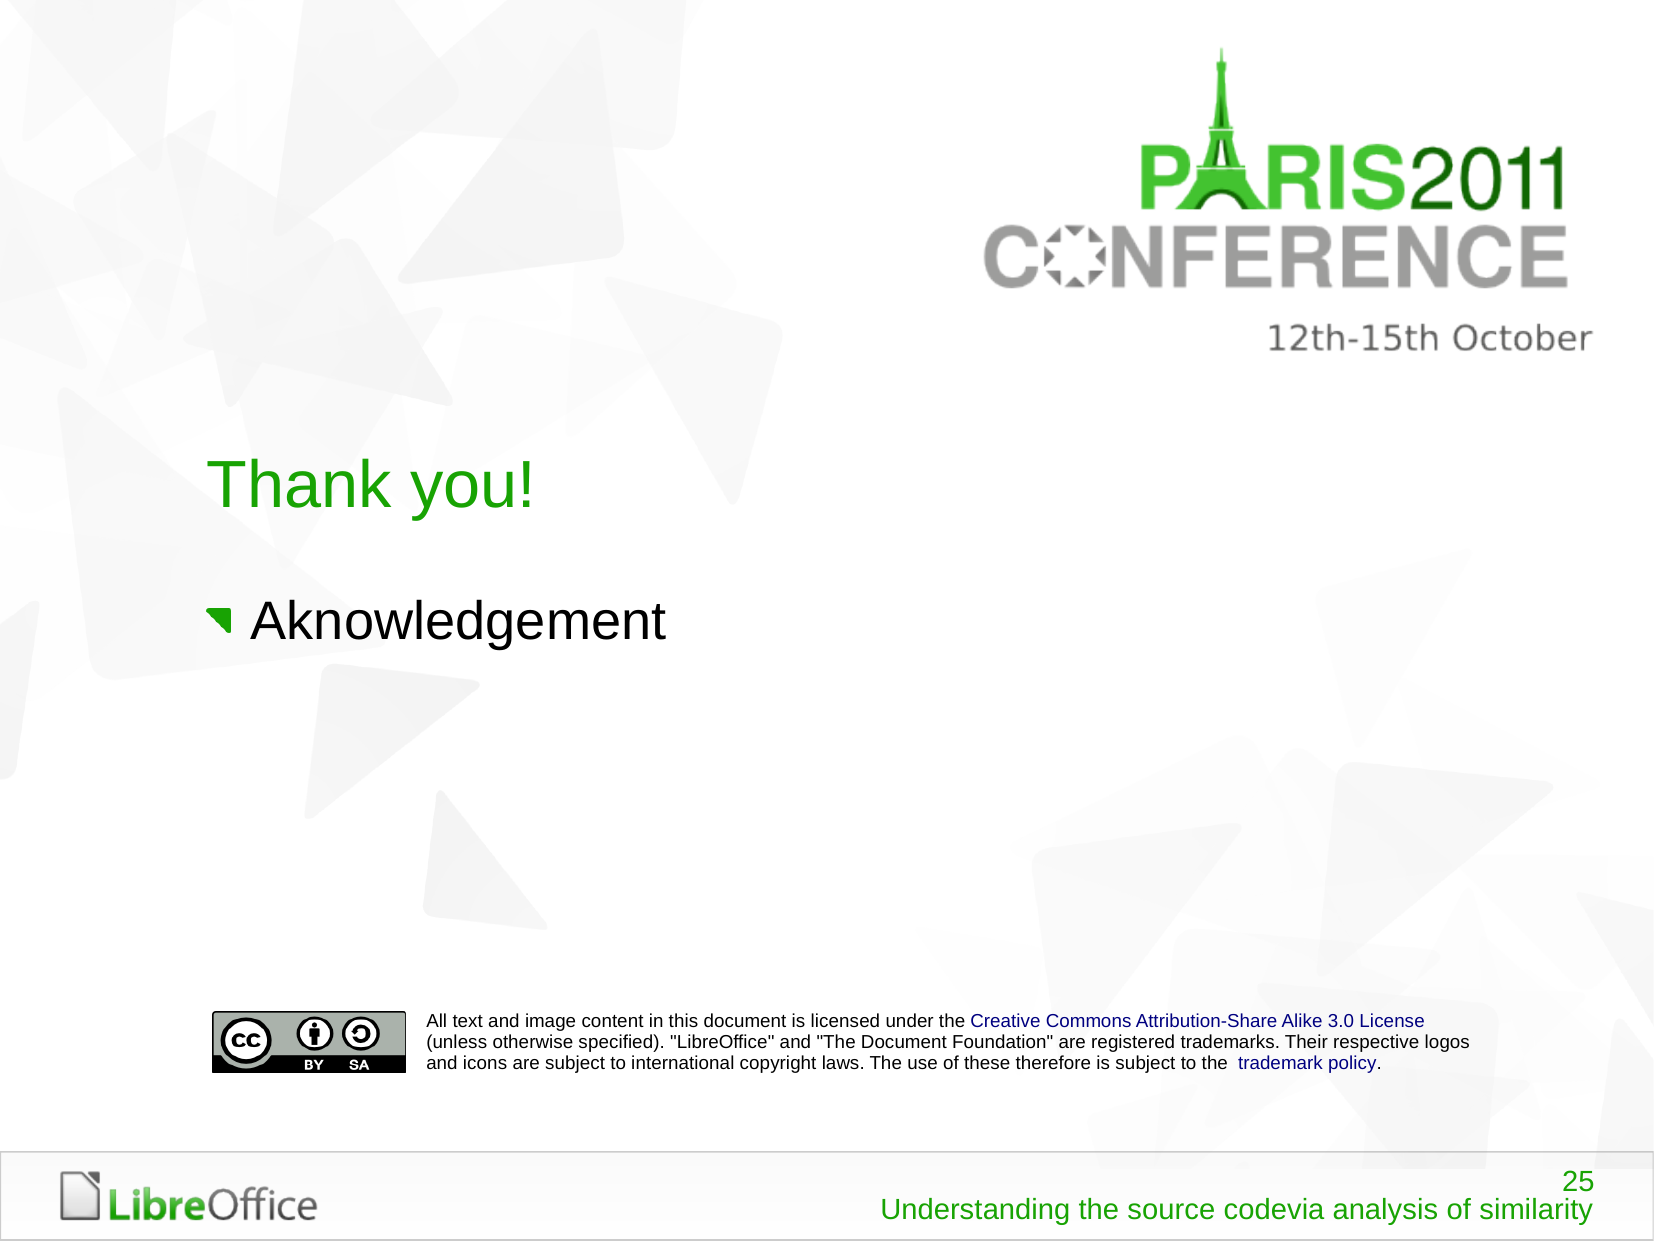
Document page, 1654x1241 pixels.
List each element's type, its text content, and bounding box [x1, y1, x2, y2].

picture [0, 0, 783, 930]
title Thank you! [206, 395, 1477, 573]
picture [212, 1011, 406, 1073]
picture [41, 1152, 337, 1240]
list Aknowledgement [206, 590, 1477, 945]
picture [915, 548, 1654, 1169]
picture [927, 12, 1654, 410]
